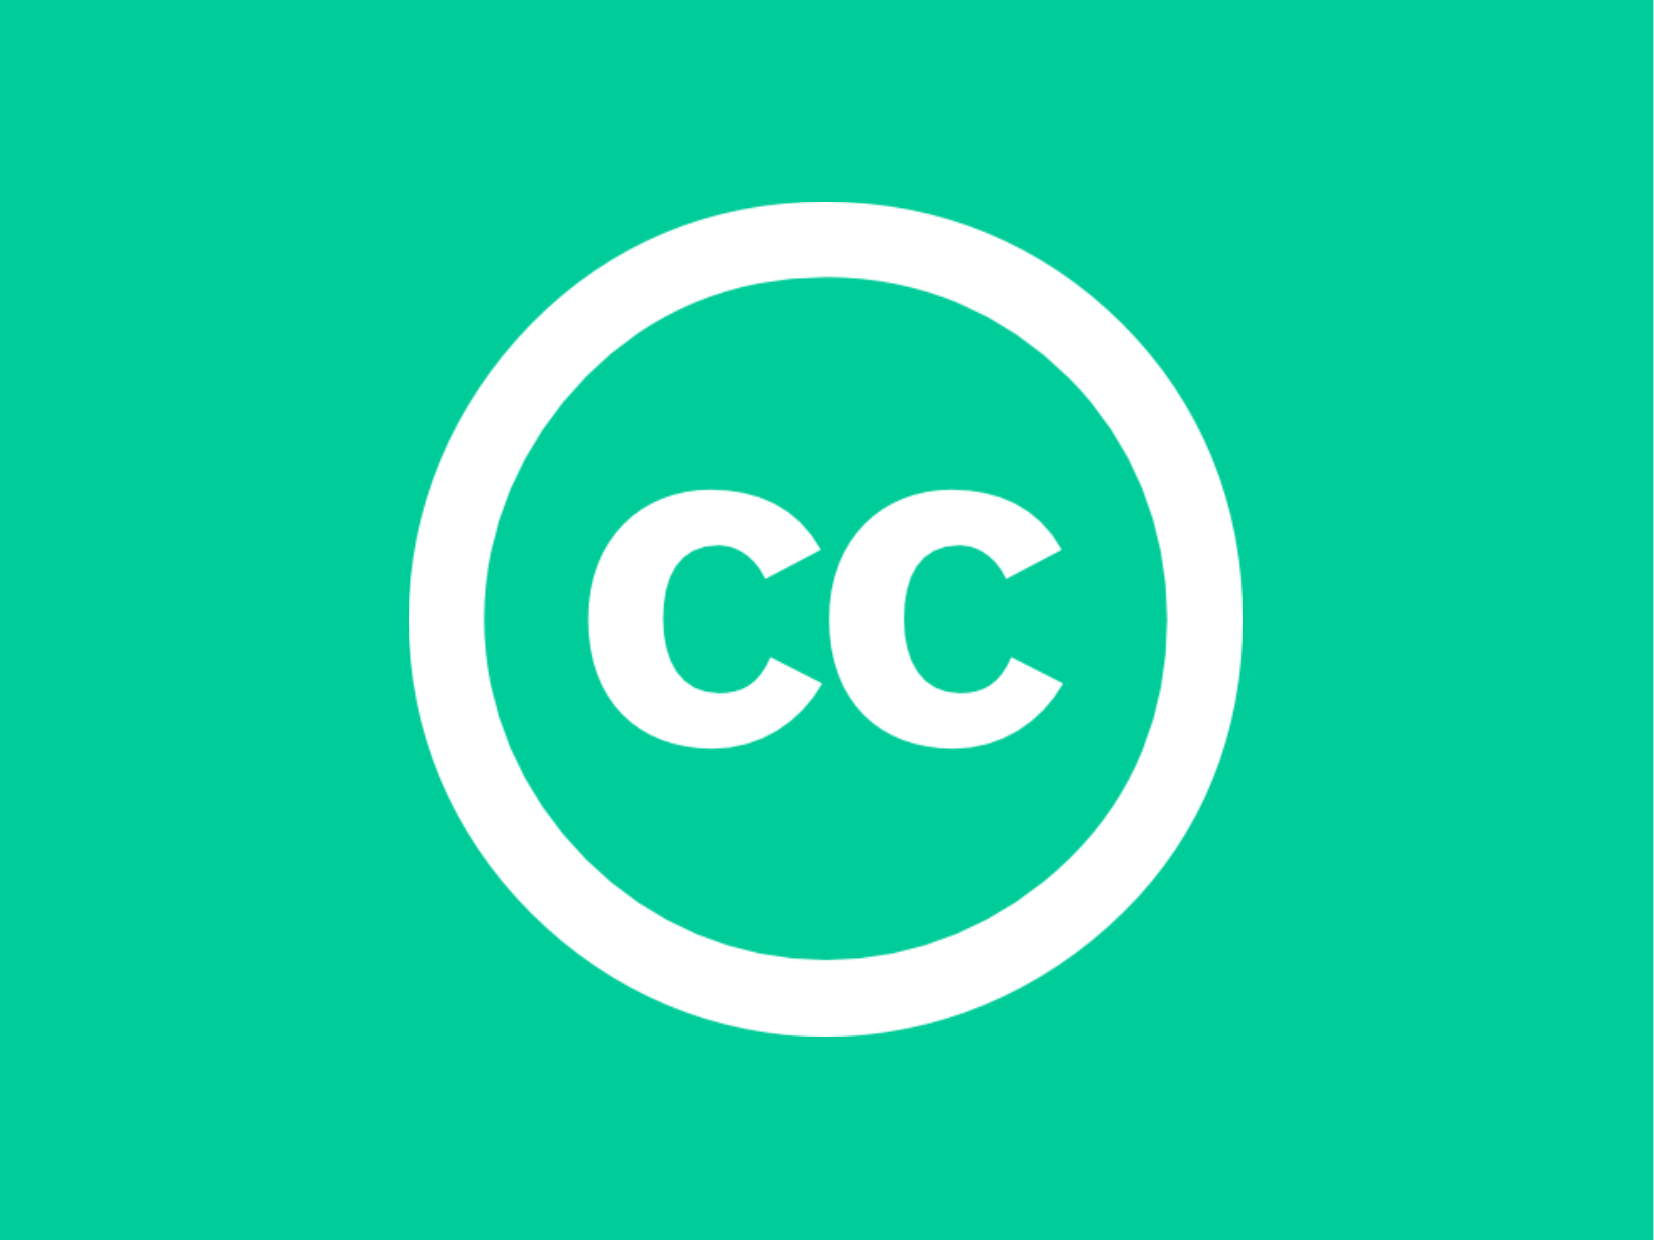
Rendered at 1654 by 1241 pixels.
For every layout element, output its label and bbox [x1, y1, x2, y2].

picture [409, 202, 1243, 1037]
